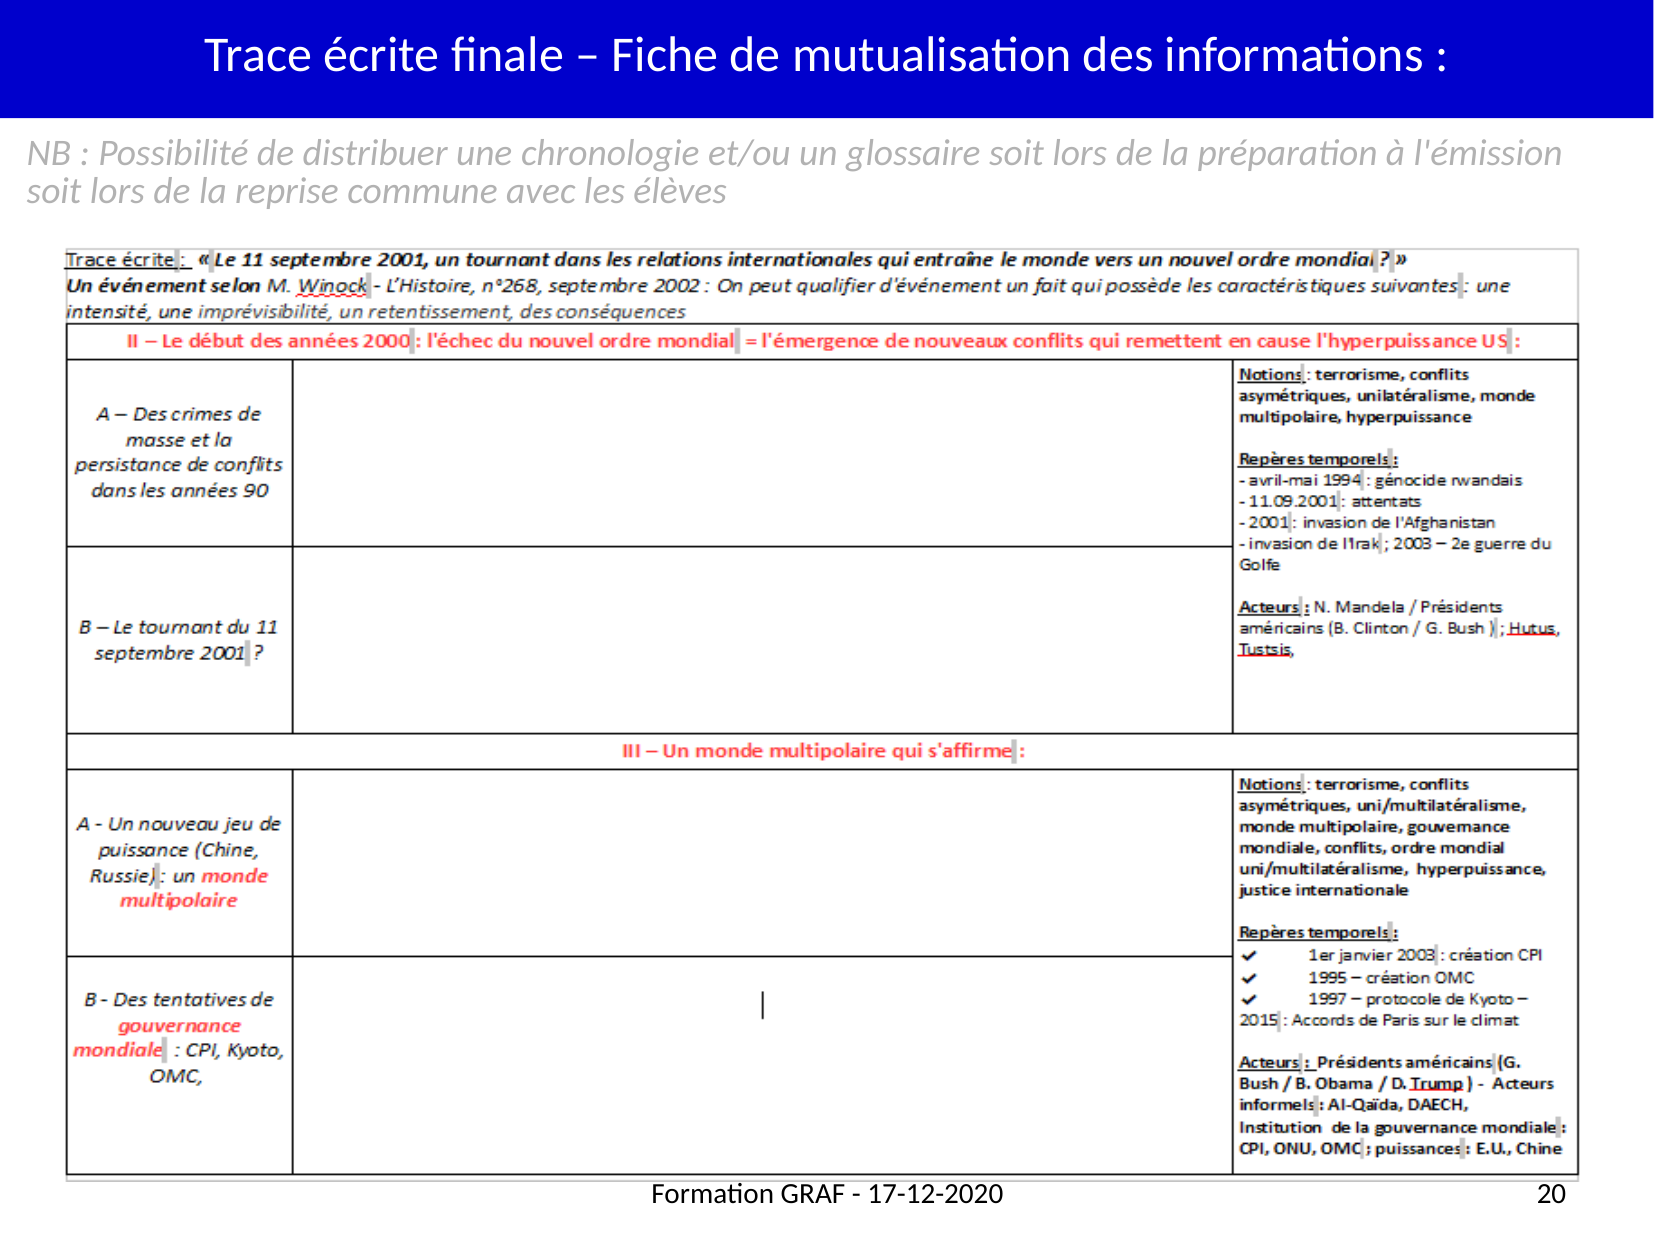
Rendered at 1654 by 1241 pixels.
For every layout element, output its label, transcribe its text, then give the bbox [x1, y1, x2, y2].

text_box NB : Possibilité de distribuer une chronologie et/ou un glossaire soit lors de la préparation à l'émission soit lors de la reprise commune avec les élèves [11, 129, 1642, 237]
title Trace écrite finale – Fiche de mutualisation des informations : [0, 0, 1654, 119]
picture [59, 242, 1583, 1182]
